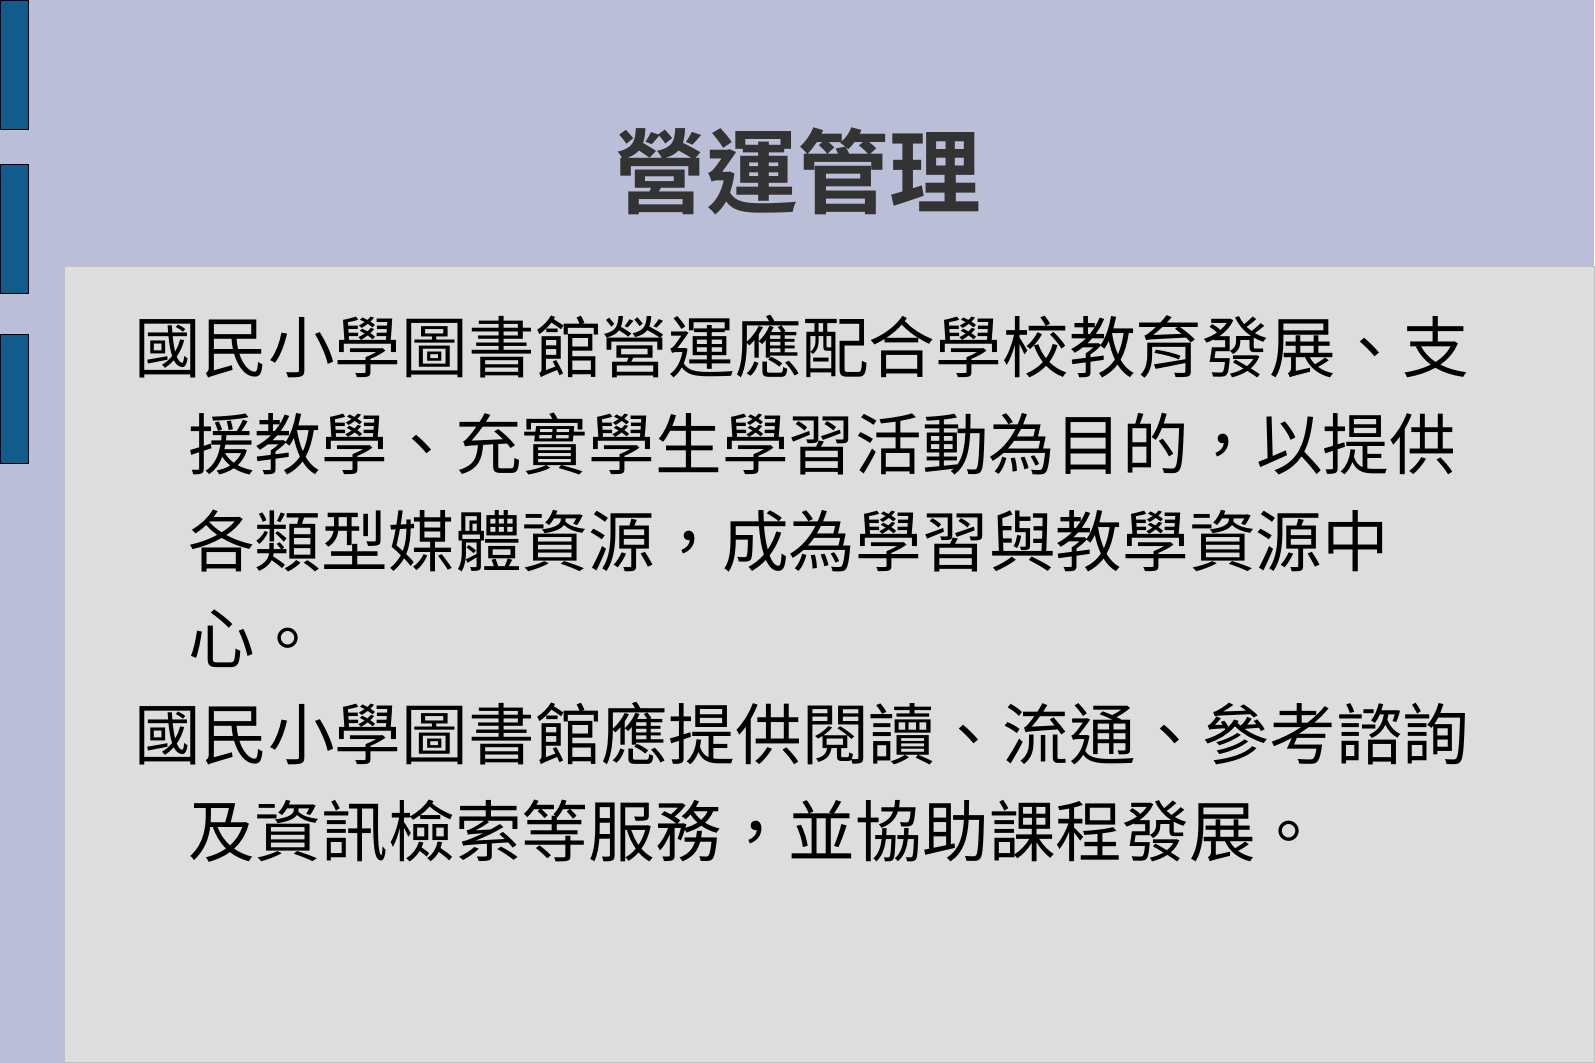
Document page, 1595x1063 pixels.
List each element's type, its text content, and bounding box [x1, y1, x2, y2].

list 國民小學圖書館營運應配合學校教育發展、支援教學、充實學生學習活動為目的，以提供各類型媒體資源，成為學習與教學資源中心。 國民小學圖書館應提供閱讀、流通、參考諮詢及資訊檢索等服務，並協助課程發展。 [117, 295, 1479, 966]
title 營運管理 [117, 78, 1479, 256]
